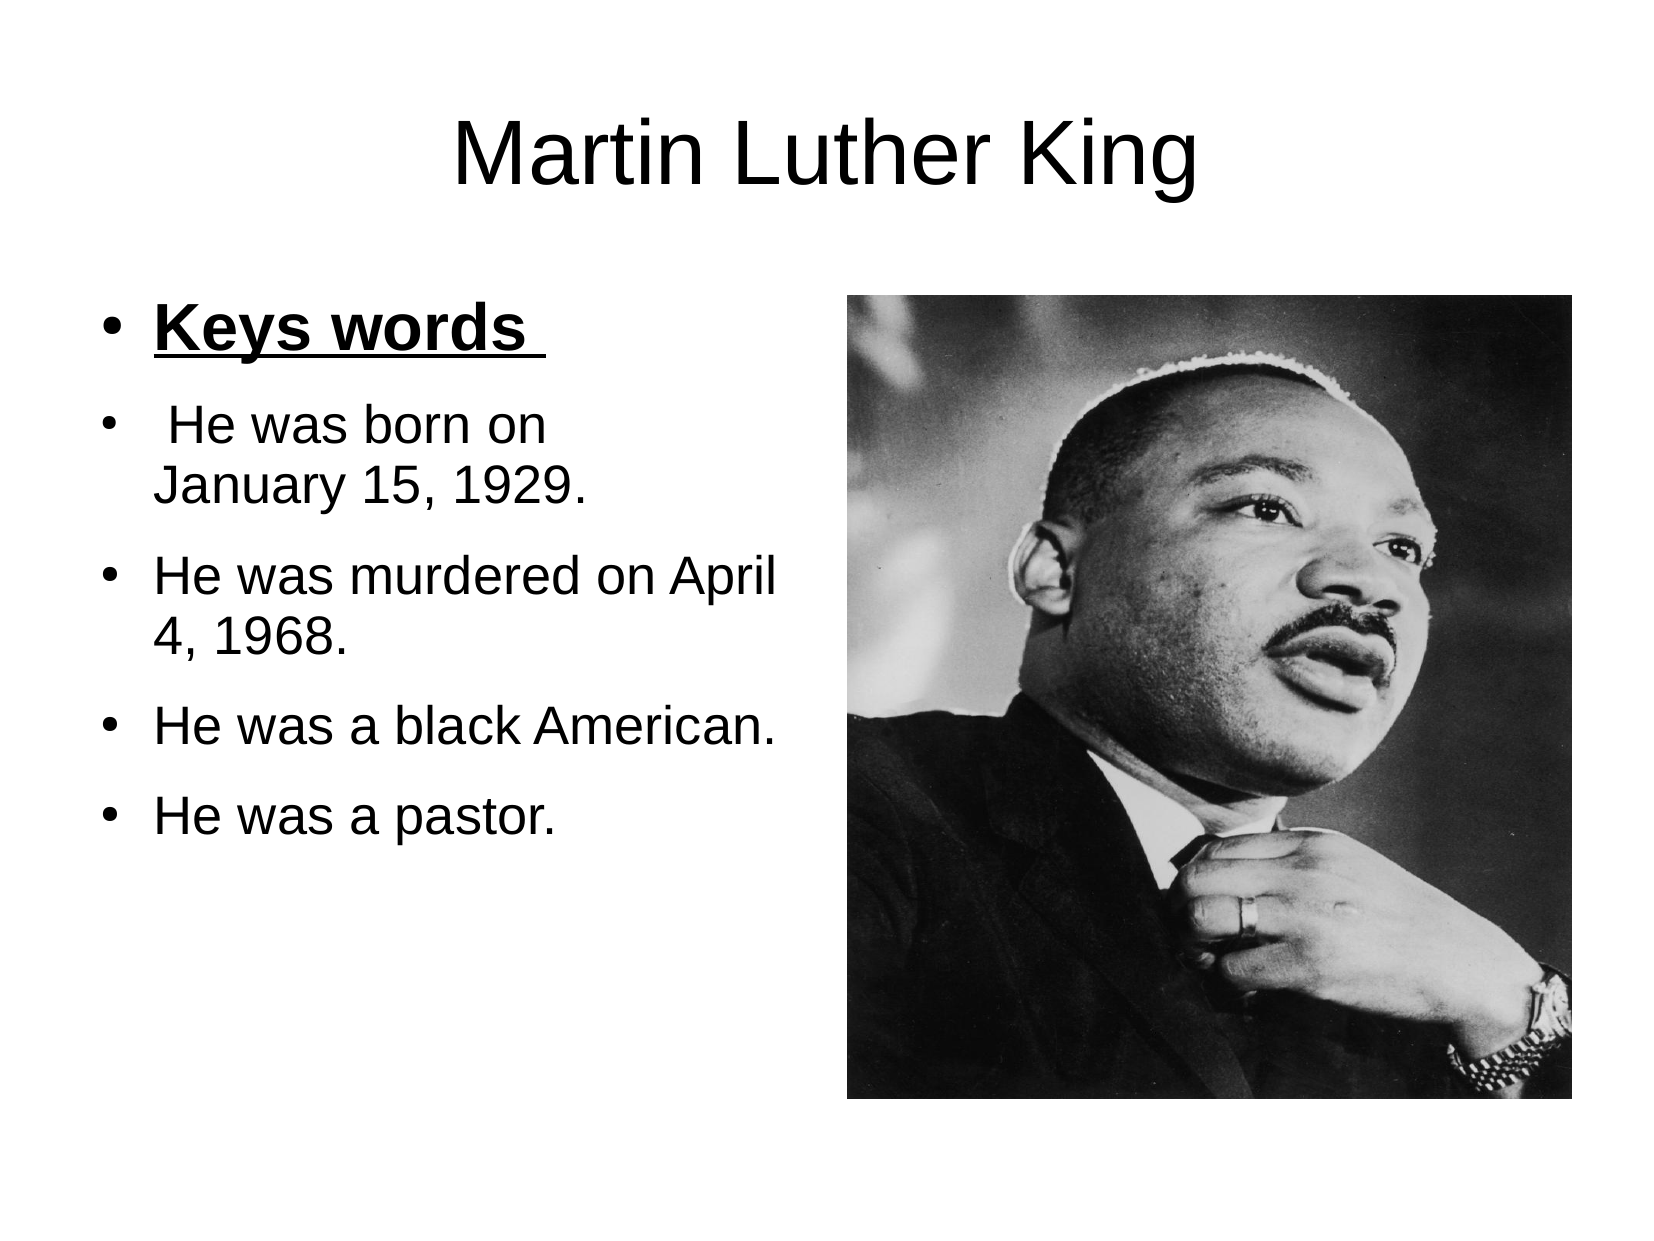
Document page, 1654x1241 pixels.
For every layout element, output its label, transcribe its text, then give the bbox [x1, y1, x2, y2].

picture [847, 295, 1572, 1099]
list Keys words He was born on January 15, 1929. He was murdered on April 4, 1968. He was a black American. He was a pastor. [82, 290, 809, 1109]
title Martin Luther King [82, 49, 1571, 257]
